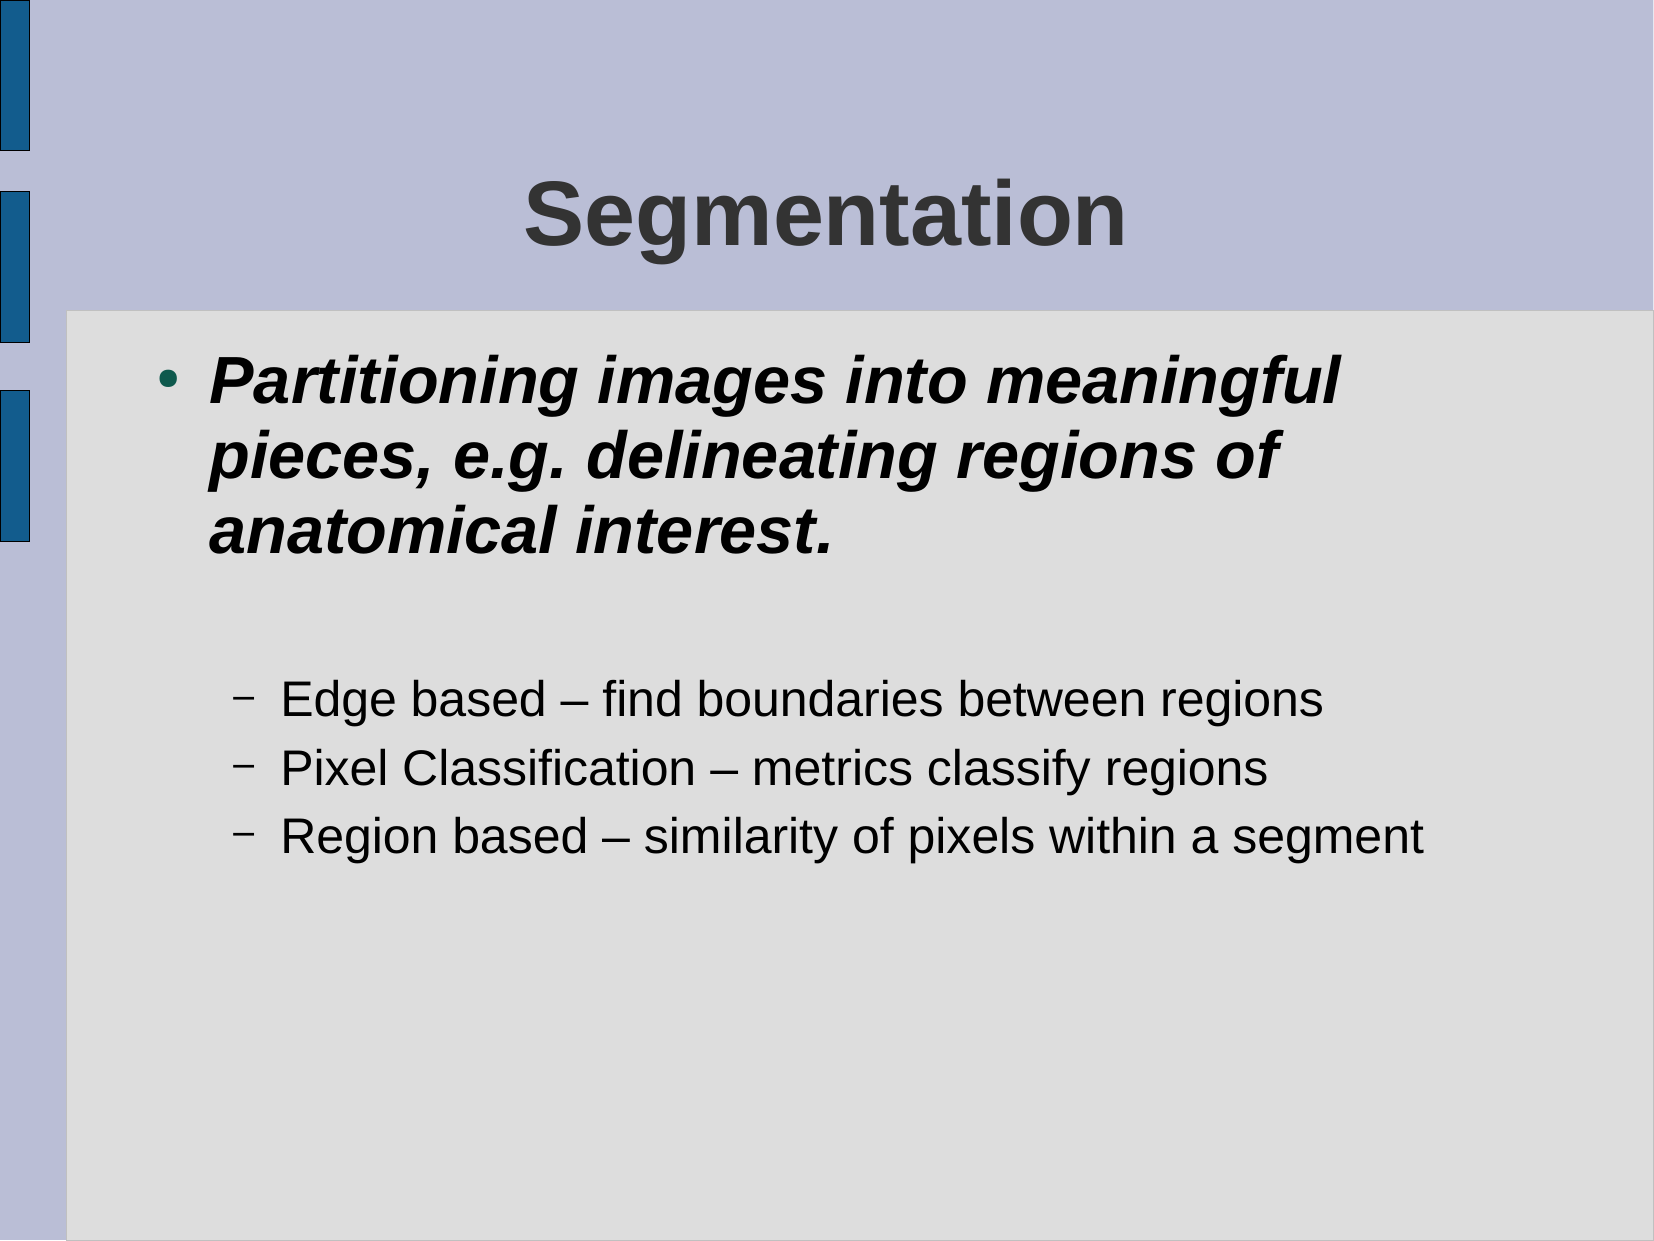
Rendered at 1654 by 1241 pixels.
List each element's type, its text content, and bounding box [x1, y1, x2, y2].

list Partitioning images into meaningful pieces, e.g. delineating regions of anatomical interest. Edge based – find boundaries between regions Pixel Classification – metrics classify regions Region based – similarity of pixels within a segment [124, 335, 1530, 1241]
title Segmentation [124, 144, 1530, 283]
